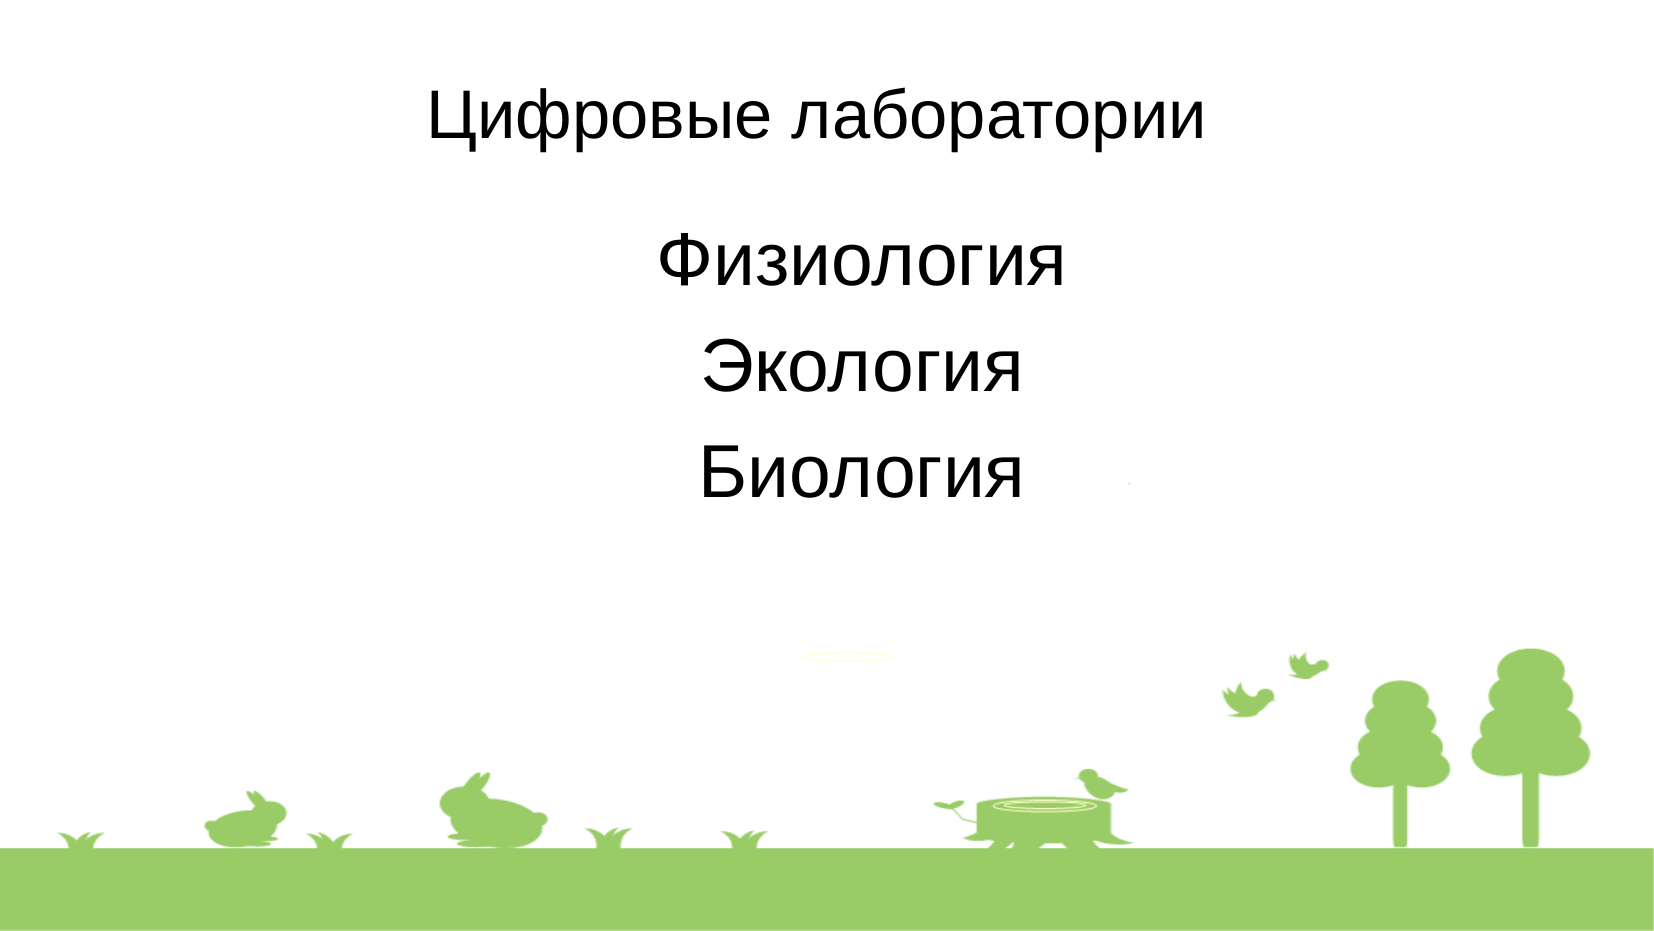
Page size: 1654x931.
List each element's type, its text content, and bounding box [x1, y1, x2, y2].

list Физиология Экология Биология [82, 217, 1571, 758]
picture [0, 0, 1654, 931]
title Цифровые лаборатории [82, 37, 1571, 193]
